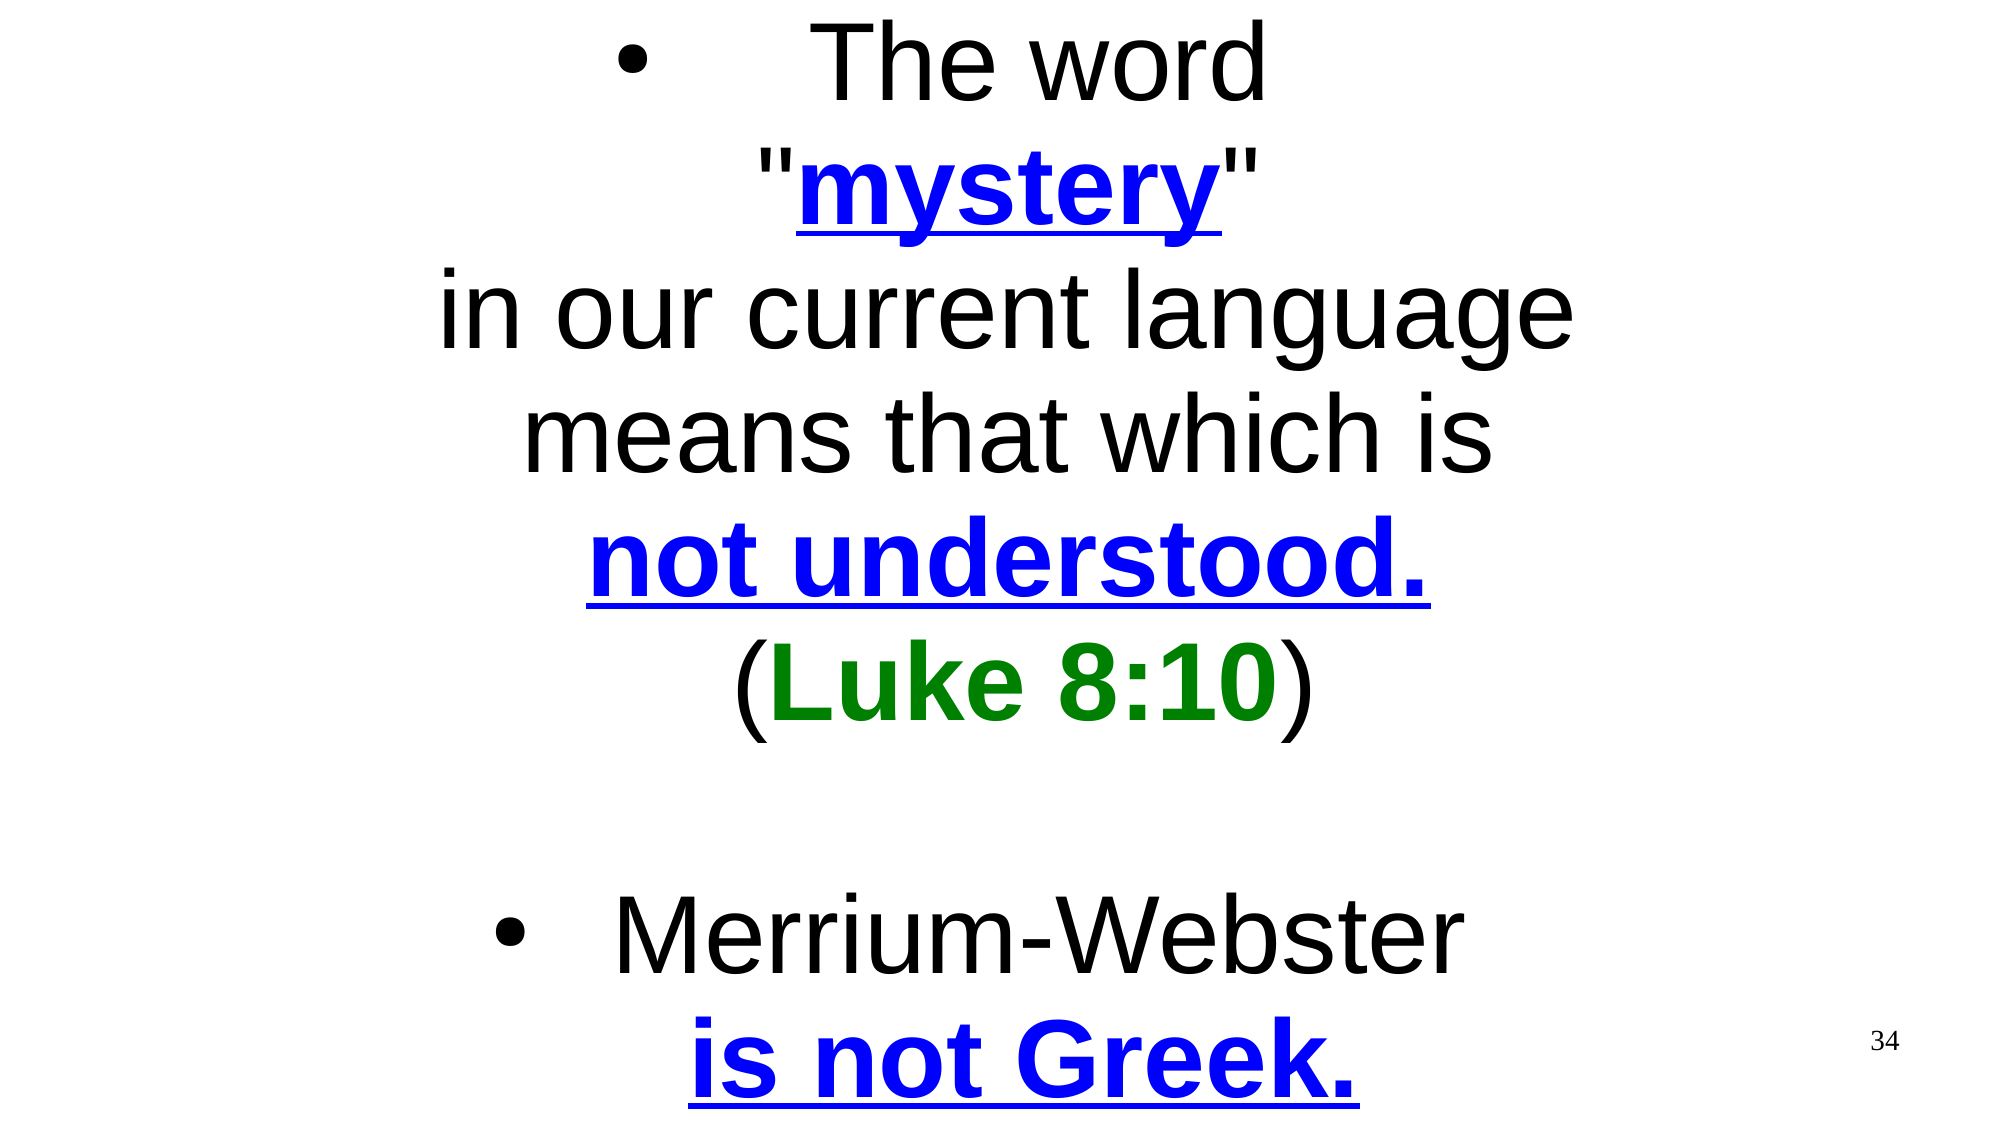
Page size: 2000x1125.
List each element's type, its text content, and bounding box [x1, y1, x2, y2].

list The word "mystery" in our current language means that which is not understood. (Luke 8:10) Merrium-Webster is not Greek. [0, 0, 1996, 1123]
